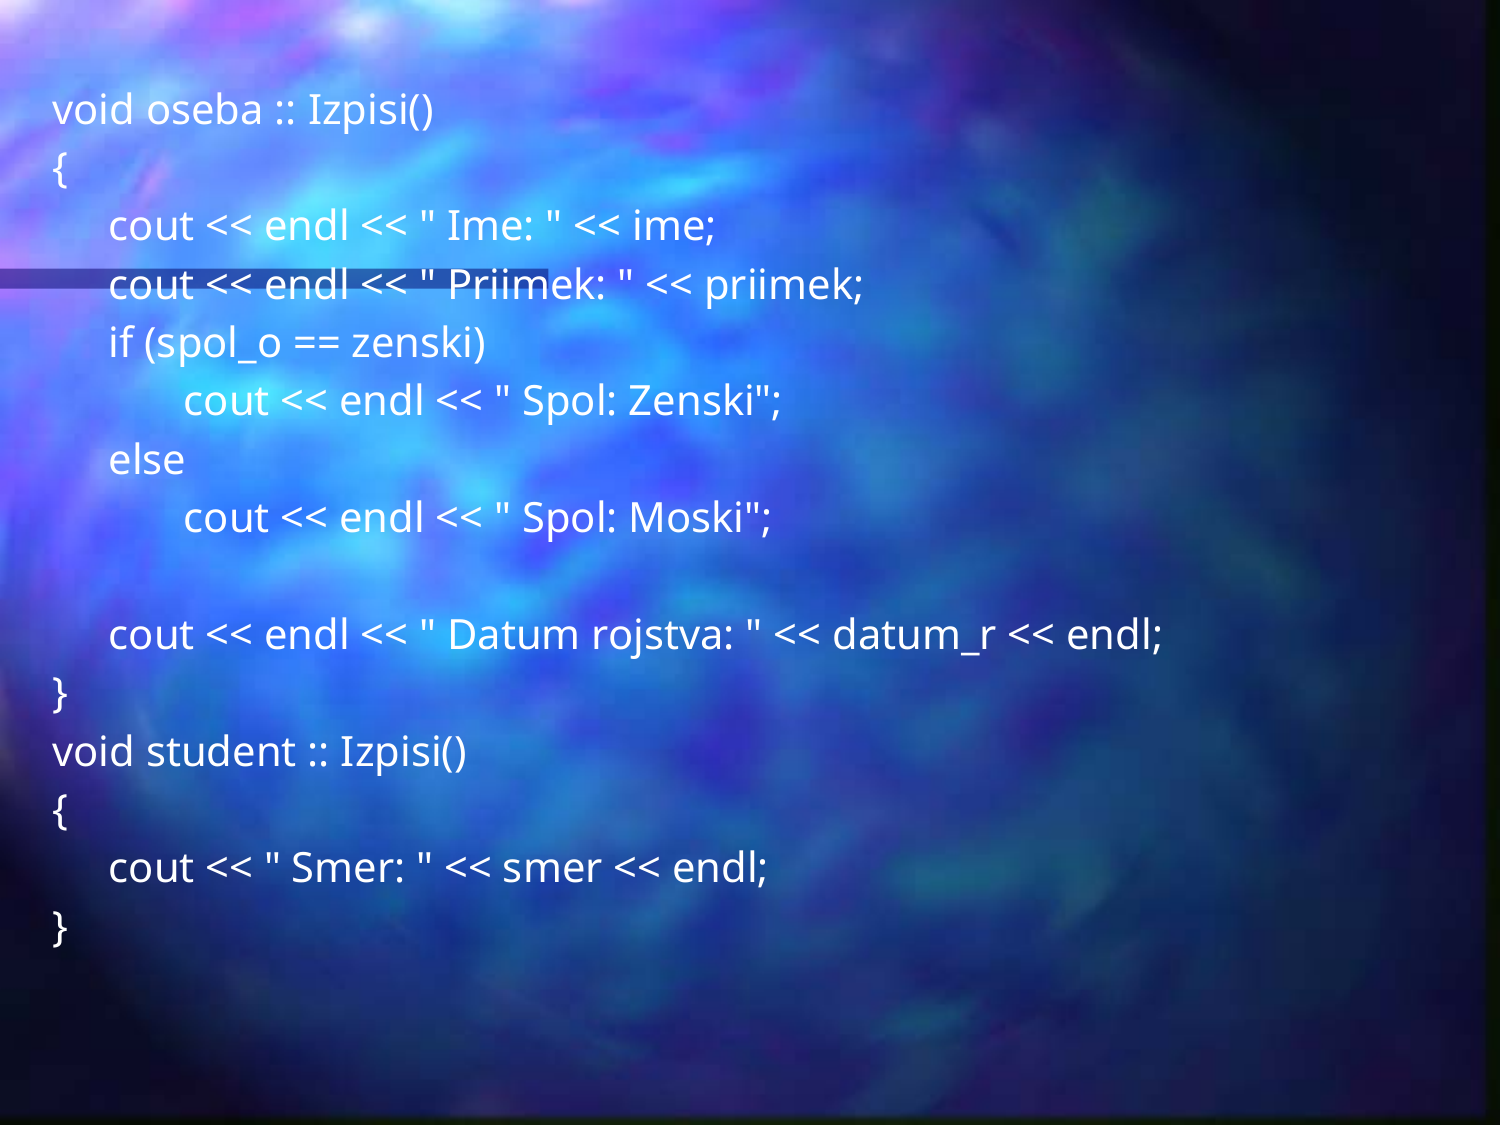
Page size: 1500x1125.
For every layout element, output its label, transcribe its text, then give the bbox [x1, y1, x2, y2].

list void oseba :: Izpisi() { cout << endl << " Ime: " << ime; cout << endl << " Priimek: " << priimek; if (spol_o == zenski) cout << endl << " Spol: Zenski"; else cout << endl << " Spol: Moski"; cout << endl << " Datum rojstva: " << datum_r << endl; } void student :: Izpisi() { cout << " Smer: " << smer << endl; } [37, 75, 1388, 1000]
picture [0, 0, 1500, 1125]
